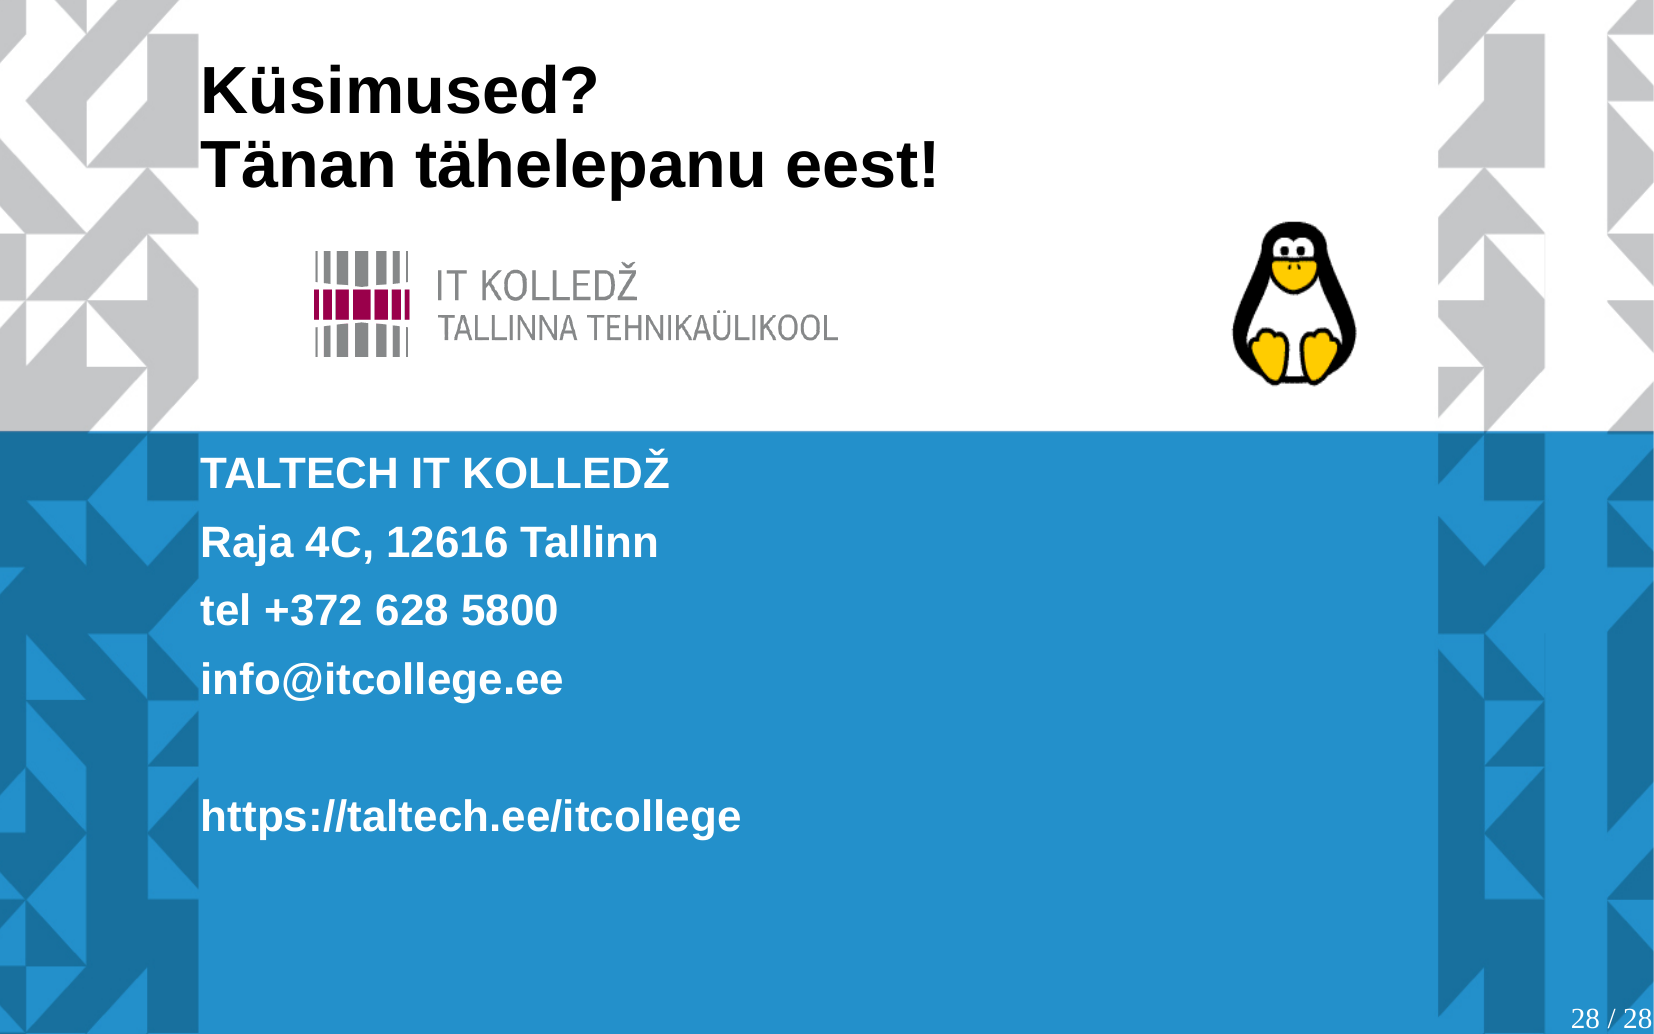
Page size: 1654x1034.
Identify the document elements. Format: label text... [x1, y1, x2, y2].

title Küsimused? Tänan tähelepanu eest! [200, 41, 1170, 214]
picture [0, 0, 1654, 1034]
list TALTECH IT KOLLEDŽ Raja 4C, 12616 Tallinn tel +372 628 5800 info@itcollege.ee https://taltech.ee/itcollege [200, 448, 1430, 842]
